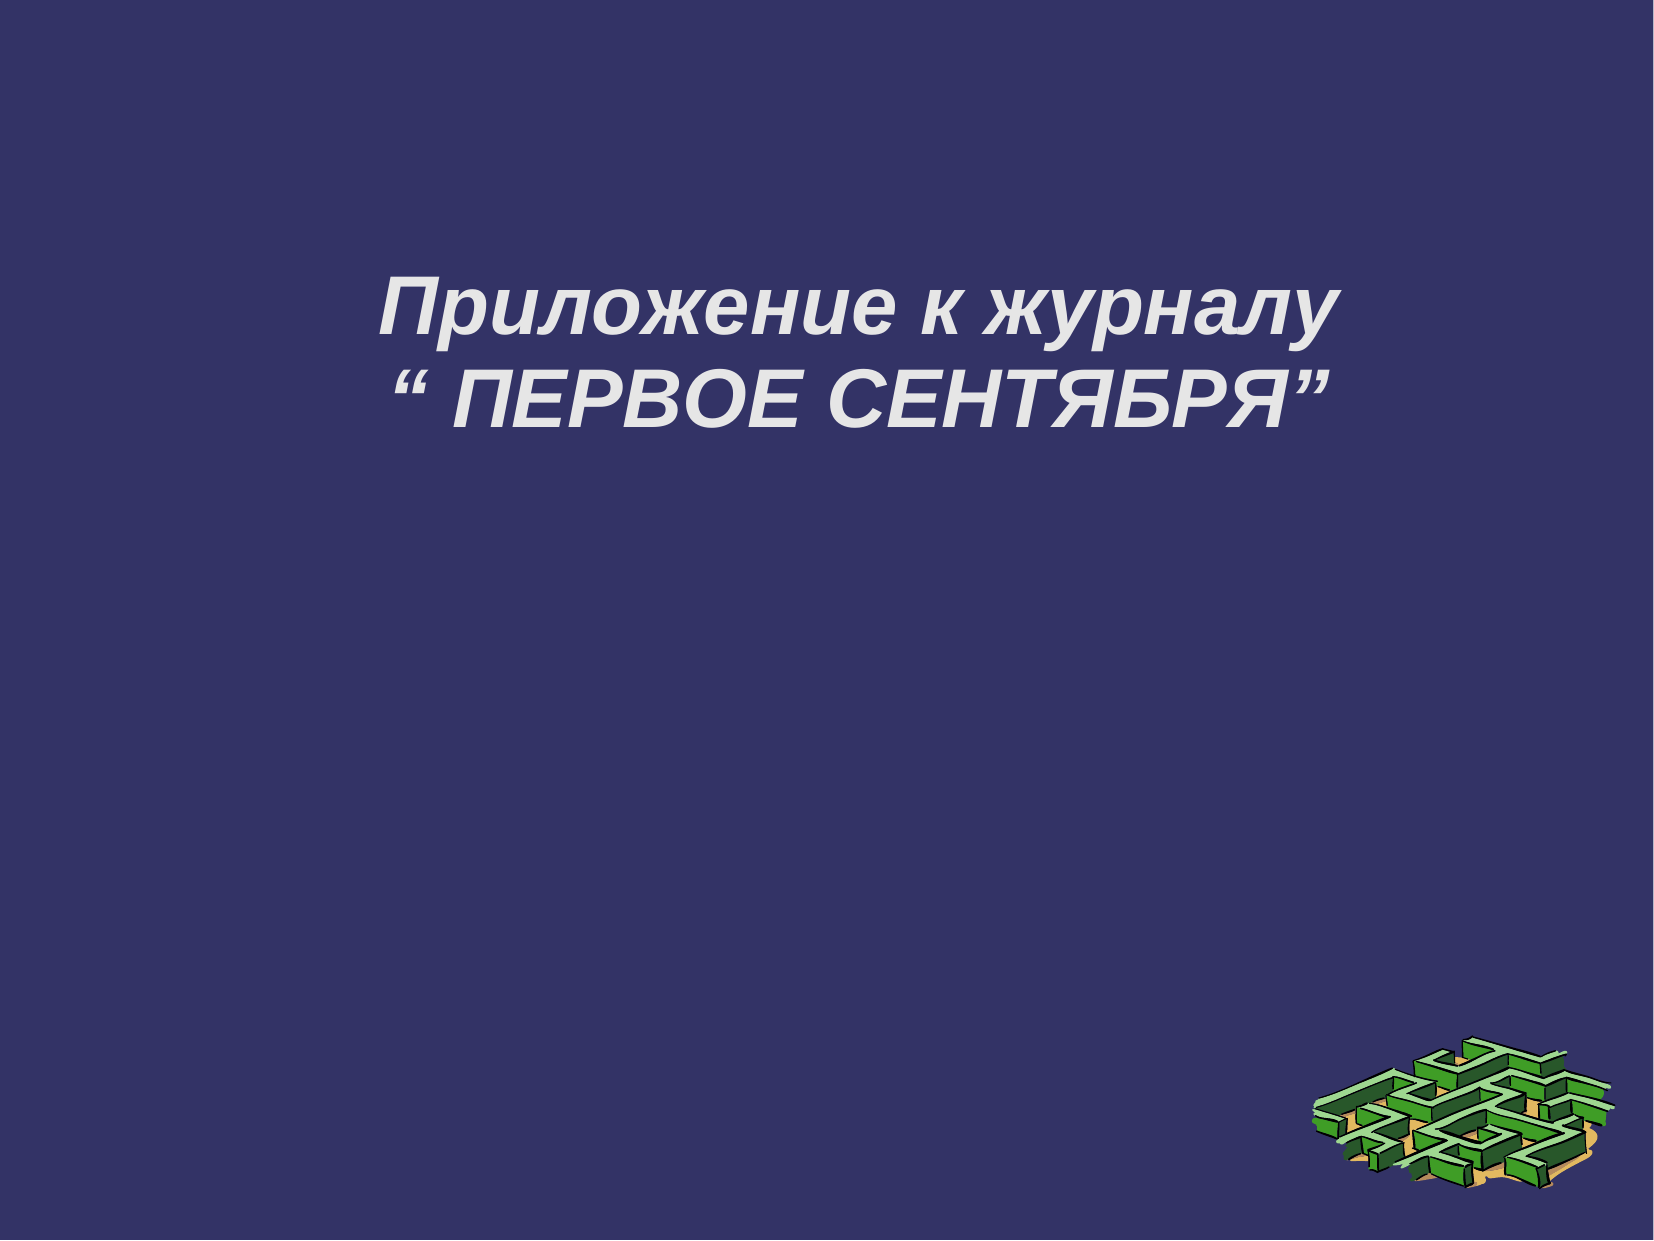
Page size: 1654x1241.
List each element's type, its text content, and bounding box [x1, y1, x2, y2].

title Приложение к журналу “ ПЕРВОЕ СЕНТЯБРЯ” [152, 147, 1565, 650]
